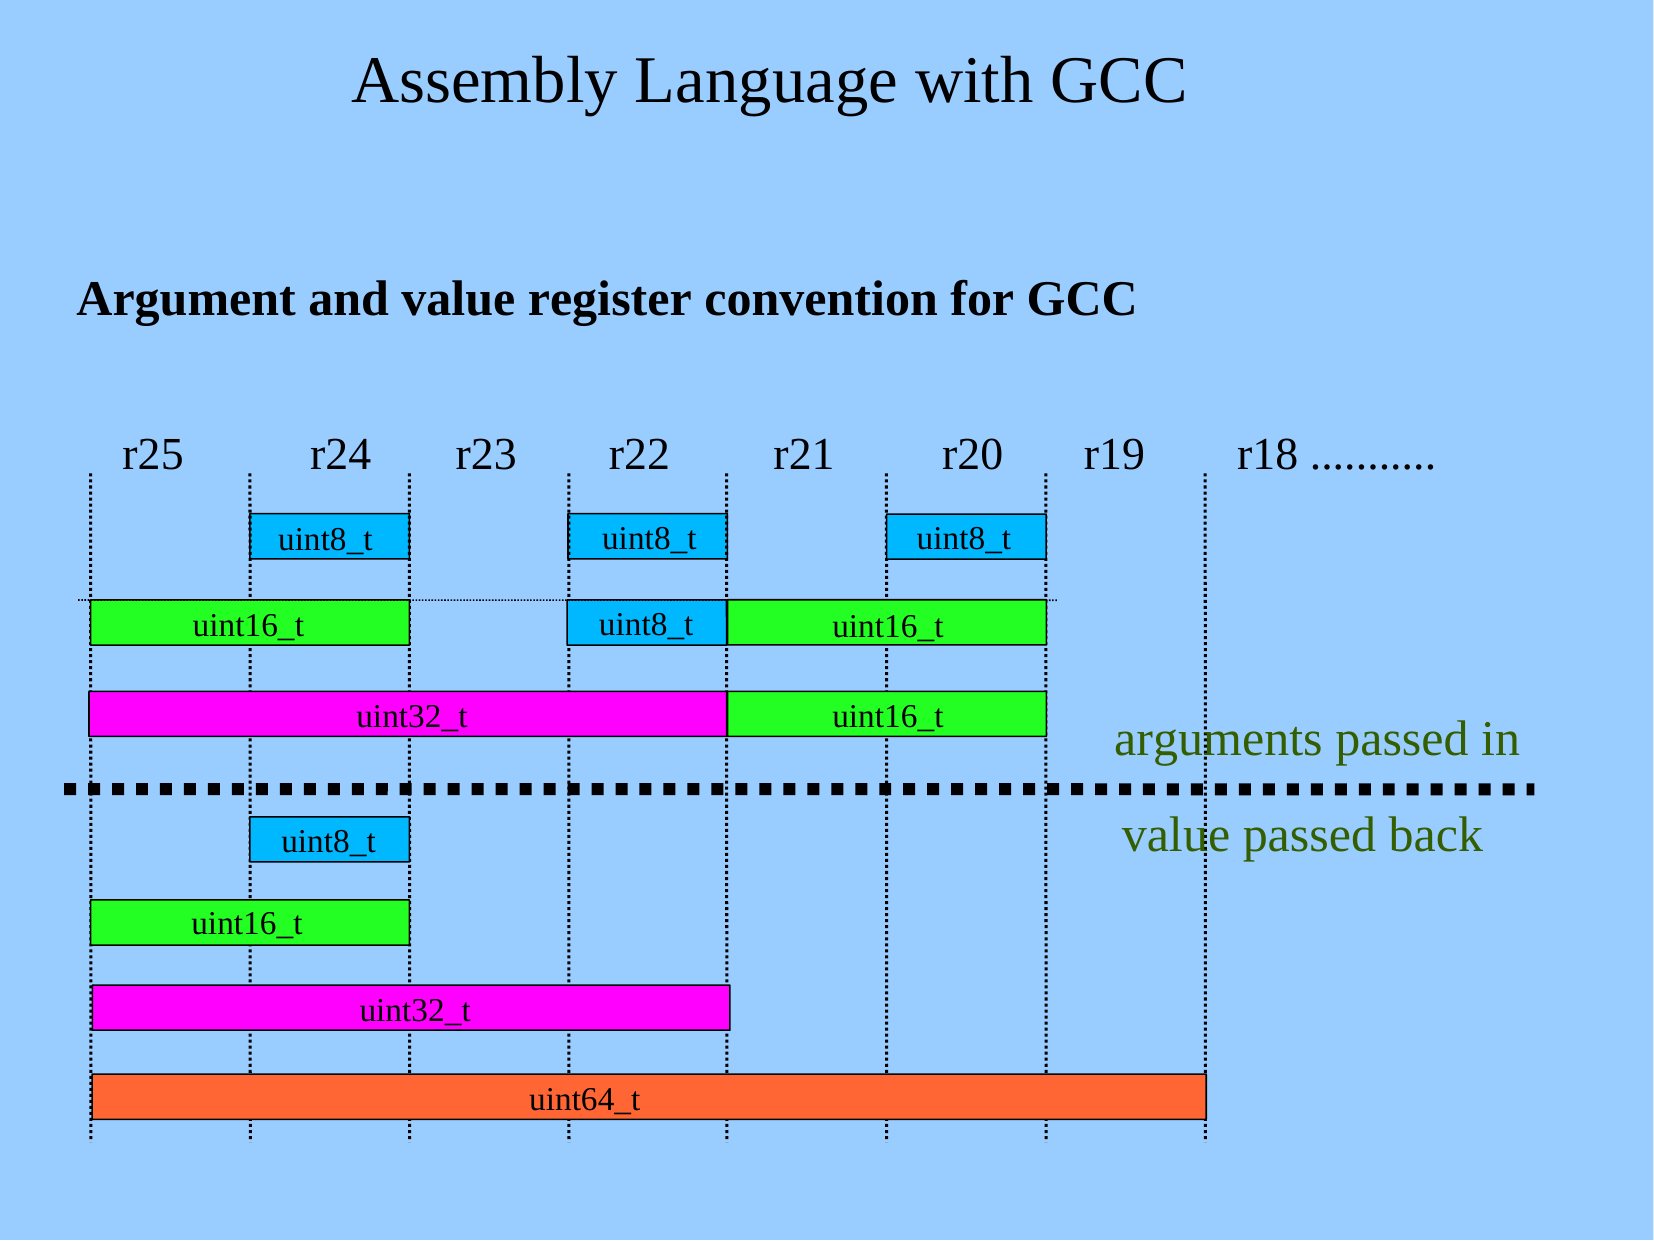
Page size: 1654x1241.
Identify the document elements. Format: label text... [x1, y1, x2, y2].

text_box [249, 816, 410, 862]
text_box [90, 599, 410, 646]
text_box uint32_t [359, 989, 468, 1027]
text_box Argument and value register convention for GCC r25 r24 r23 r22 r21 r20 r19 r18 ........... [76, 104, 1577, 1131]
text_box uint8_t [916, 517, 1009, 555]
text_box [249, 513, 410, 559]
text_box value passed back [1121, 803, 1476, 859]
text_box arguments passed in [1114, 707, 1511, 763]
text_box [88, 691, 1047, 737]
text_box uint16_t [191, 902, 300, 940]
text_box [92, 1074, 1207, 1120]
text_box uint32_t [356, 695, 465, 733]
text_box [886, 514, 1047, 560]
text_box [90, 899, 410, 946]
text_box uint8_t [602, 517, 695, 555]
text_box uint16_t [832, 695, 941, 733]
text_box uint8_t [598, 603, 692, 641]
text_box uint8_t [278, 518, 371, 556]
text_box [567, 599, 1047, 646]
text_box uint16_t [832, 605, 941, 643]
text_box uint16_t [192, 604, 302, 642]
text_box [92, 985, 730, 1031]
text_box Assembly Language with GCC [339, 38, 1201, 104]
text_box uint64_t [529, 1078, 720, 1116]
text_box [567, 513, 728, 559]
text_box uint8_t [281, 820, 374, 858]
